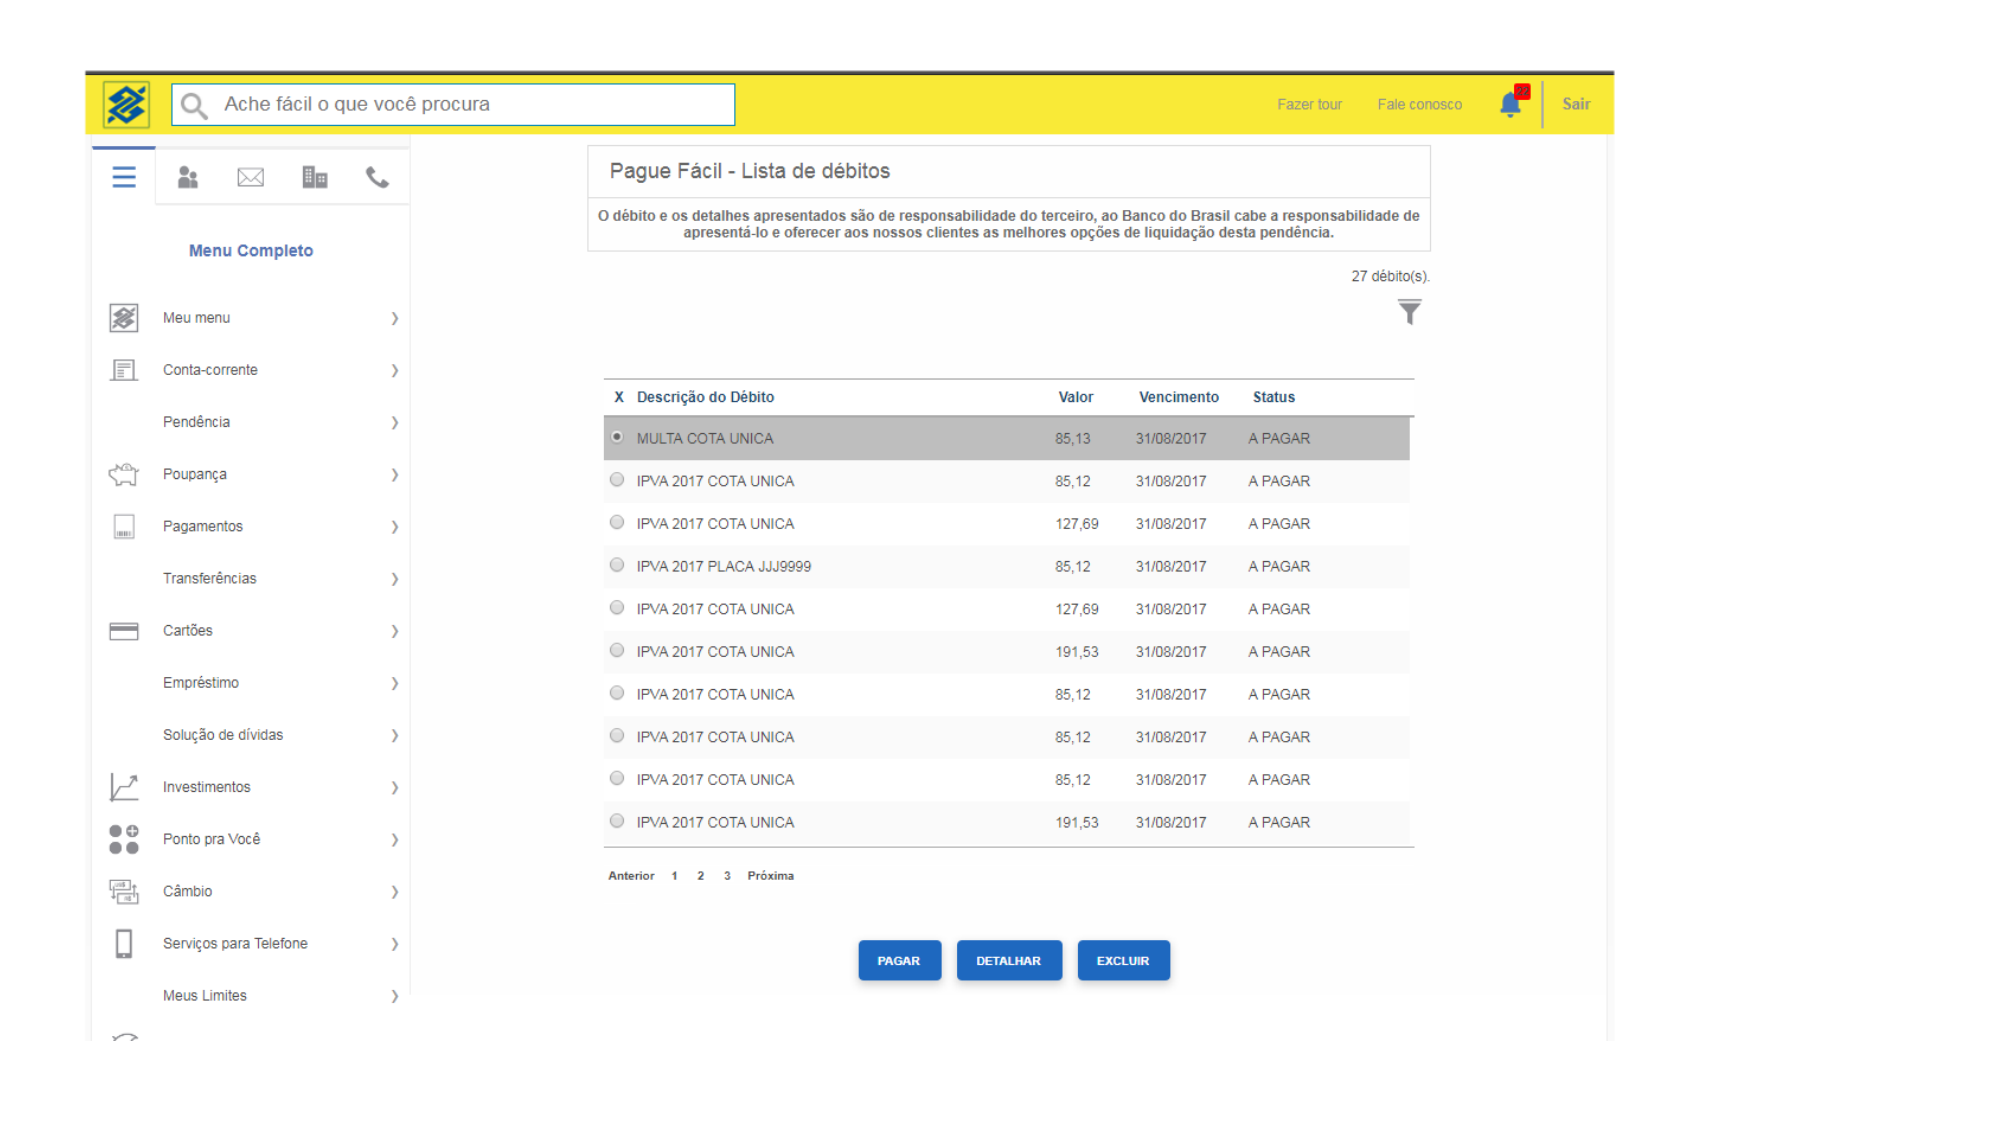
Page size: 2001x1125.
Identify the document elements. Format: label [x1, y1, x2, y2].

picture [79, 55, 1622, 1041]
